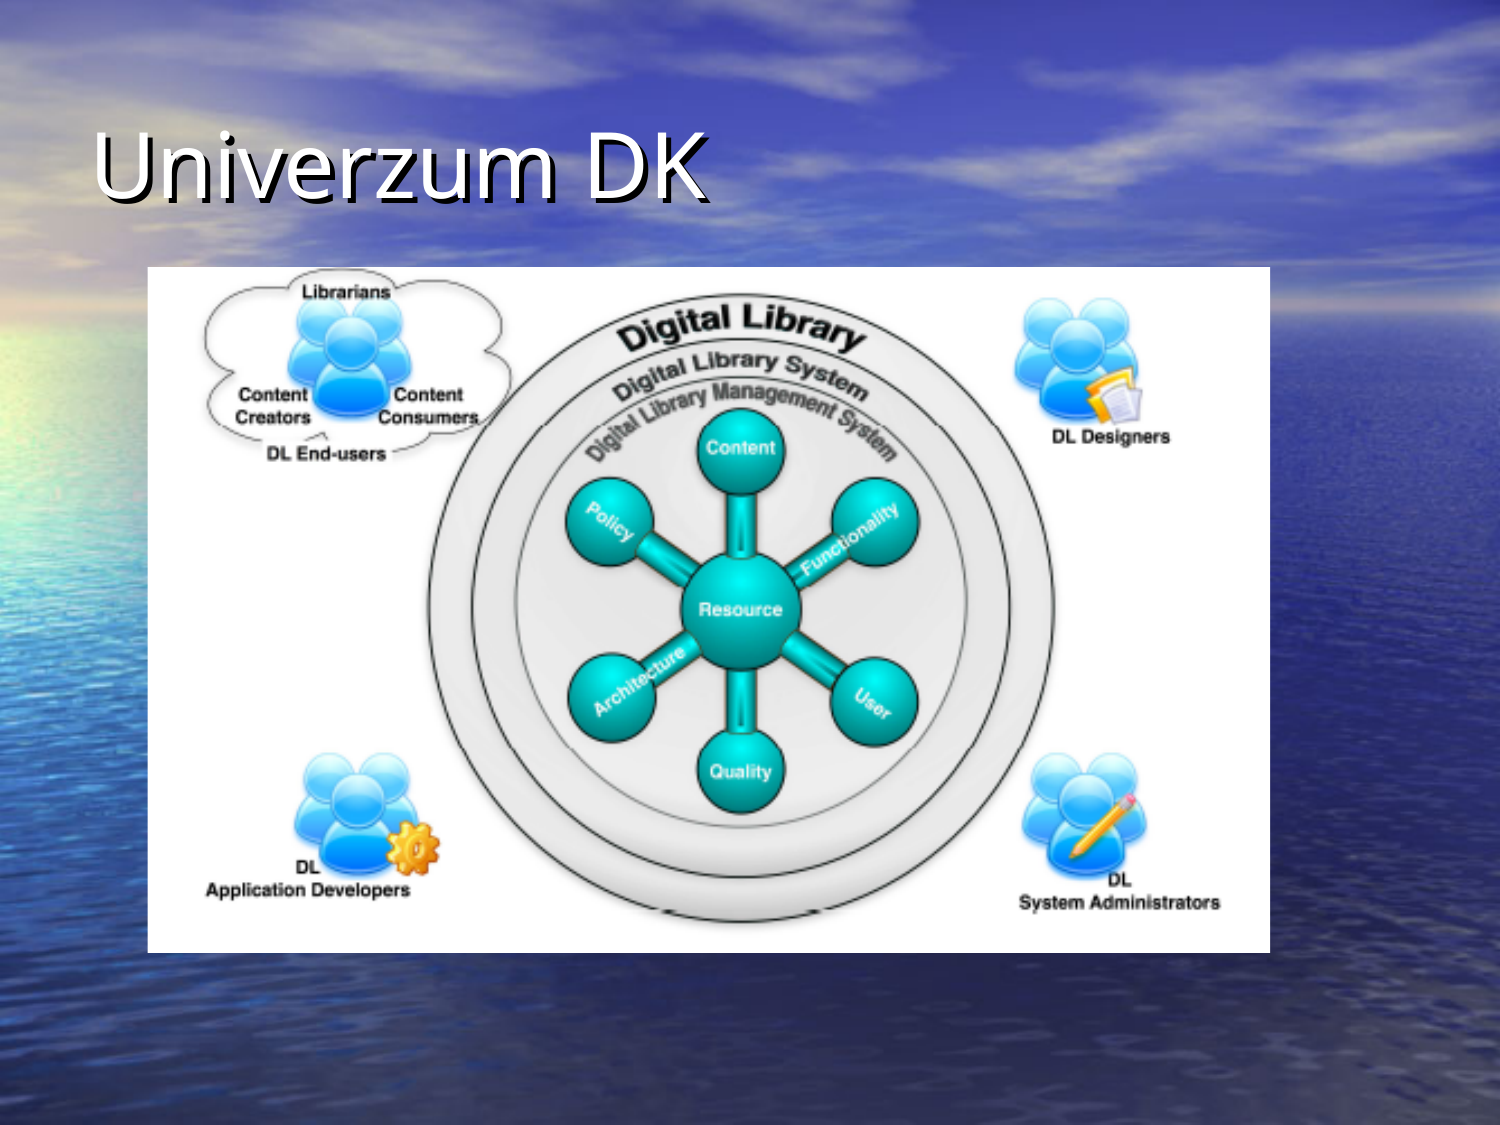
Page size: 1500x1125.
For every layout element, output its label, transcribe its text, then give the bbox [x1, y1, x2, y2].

picture [0, 0, 1500, 1125]
title Univerzum DK [75, 47, 1426, 276]
